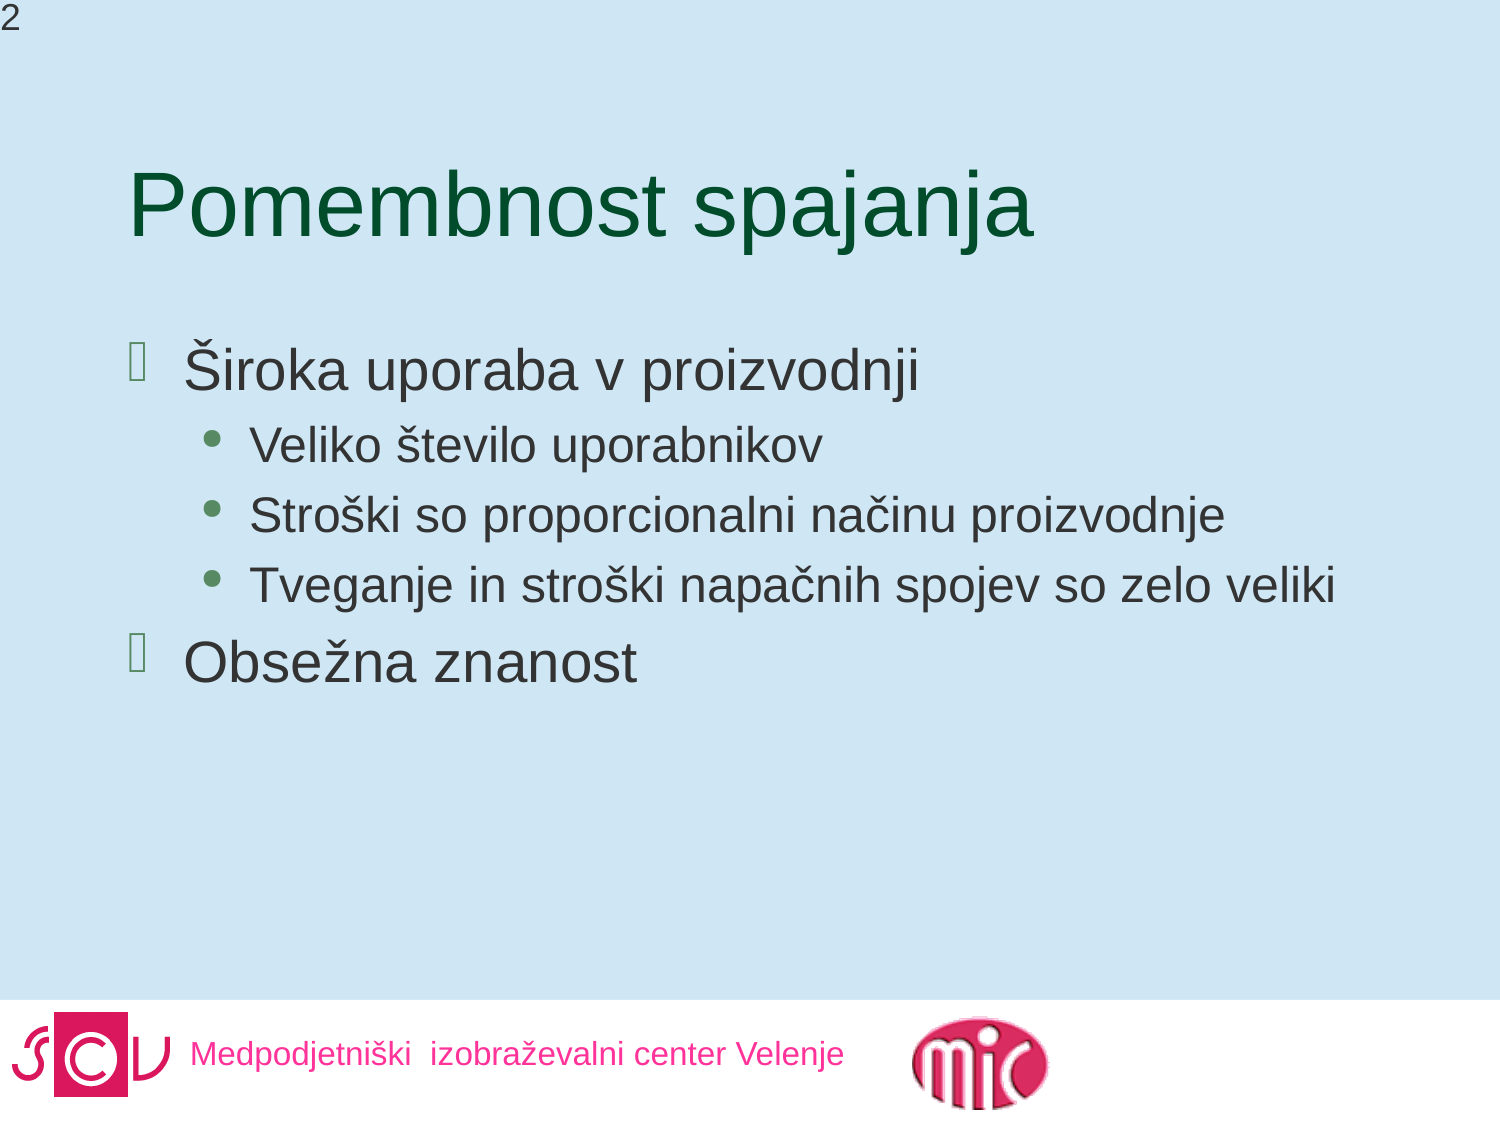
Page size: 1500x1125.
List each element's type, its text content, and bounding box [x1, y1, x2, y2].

list Široka uporaba v proizvodnji Veliko število uporabnikov Stroški so proporcionalni načinu proizvodnje Tveganje in stroški napačnih spojev so zelo veliki Obsežna znanost [112, 324, 1388, 1000]
title Pomembnost spajanja [112, 75, 1388, 263]
picture [912, 1012, 1050, 1110]
picture [12, 1012, 170, 1097]
